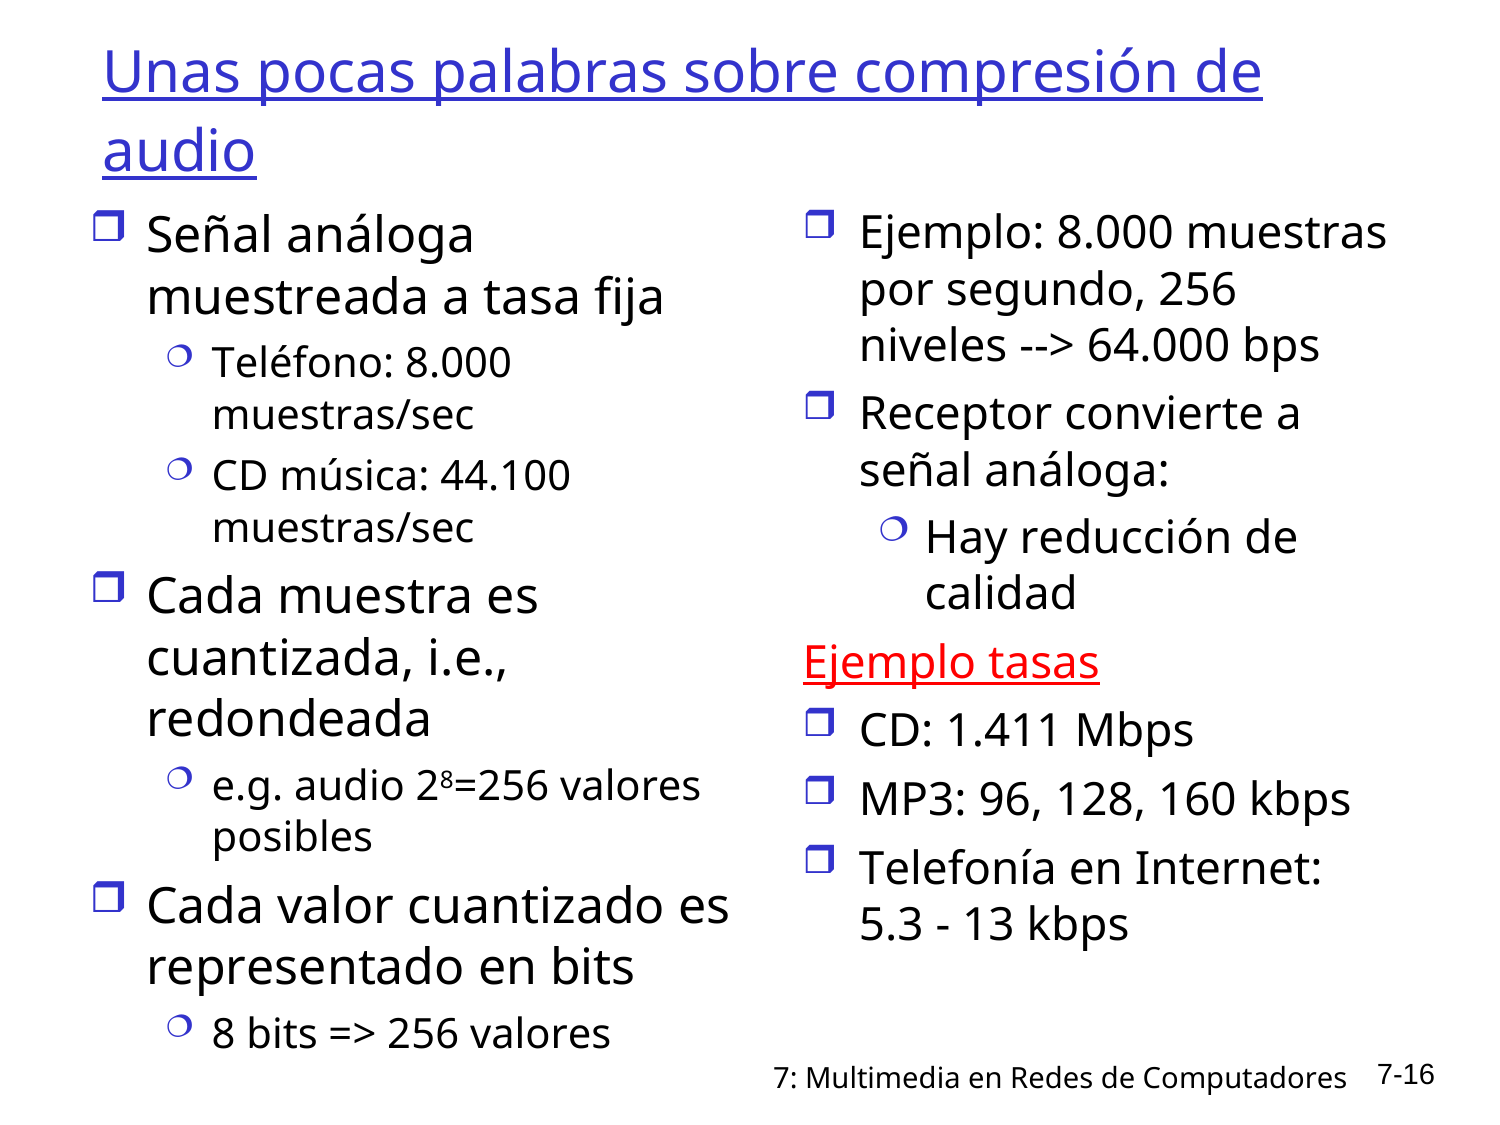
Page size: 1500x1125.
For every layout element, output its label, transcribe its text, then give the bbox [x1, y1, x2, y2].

list Señal análoga muestreada a tasa fija Teléfono: 8.000 muestras/sec CD música: 44.100 muestras/sec Cada muestra es cuantizada, i.e., redondeada e.g. audio 28=256 valores posibles Cada valor cuantizado es representado en bits 8 bits => 256 valores [75, 196, 751, 1014]
title Unas pocas palabras sobre compresión de audio [87, 29, 1363, 189]
list Ejemplo: 8.000 muestras por segundo, 256 niveles --> 64.000 bps Receptor convierte a señal análoga: Hay reducción de calidad Ejemplo tasas CD: 1.411 Mbps MP3: 96, 128, 160 kbps Telefonía en Internet: 5.3 - 13 kbps [788, 196, 1411, 964]
